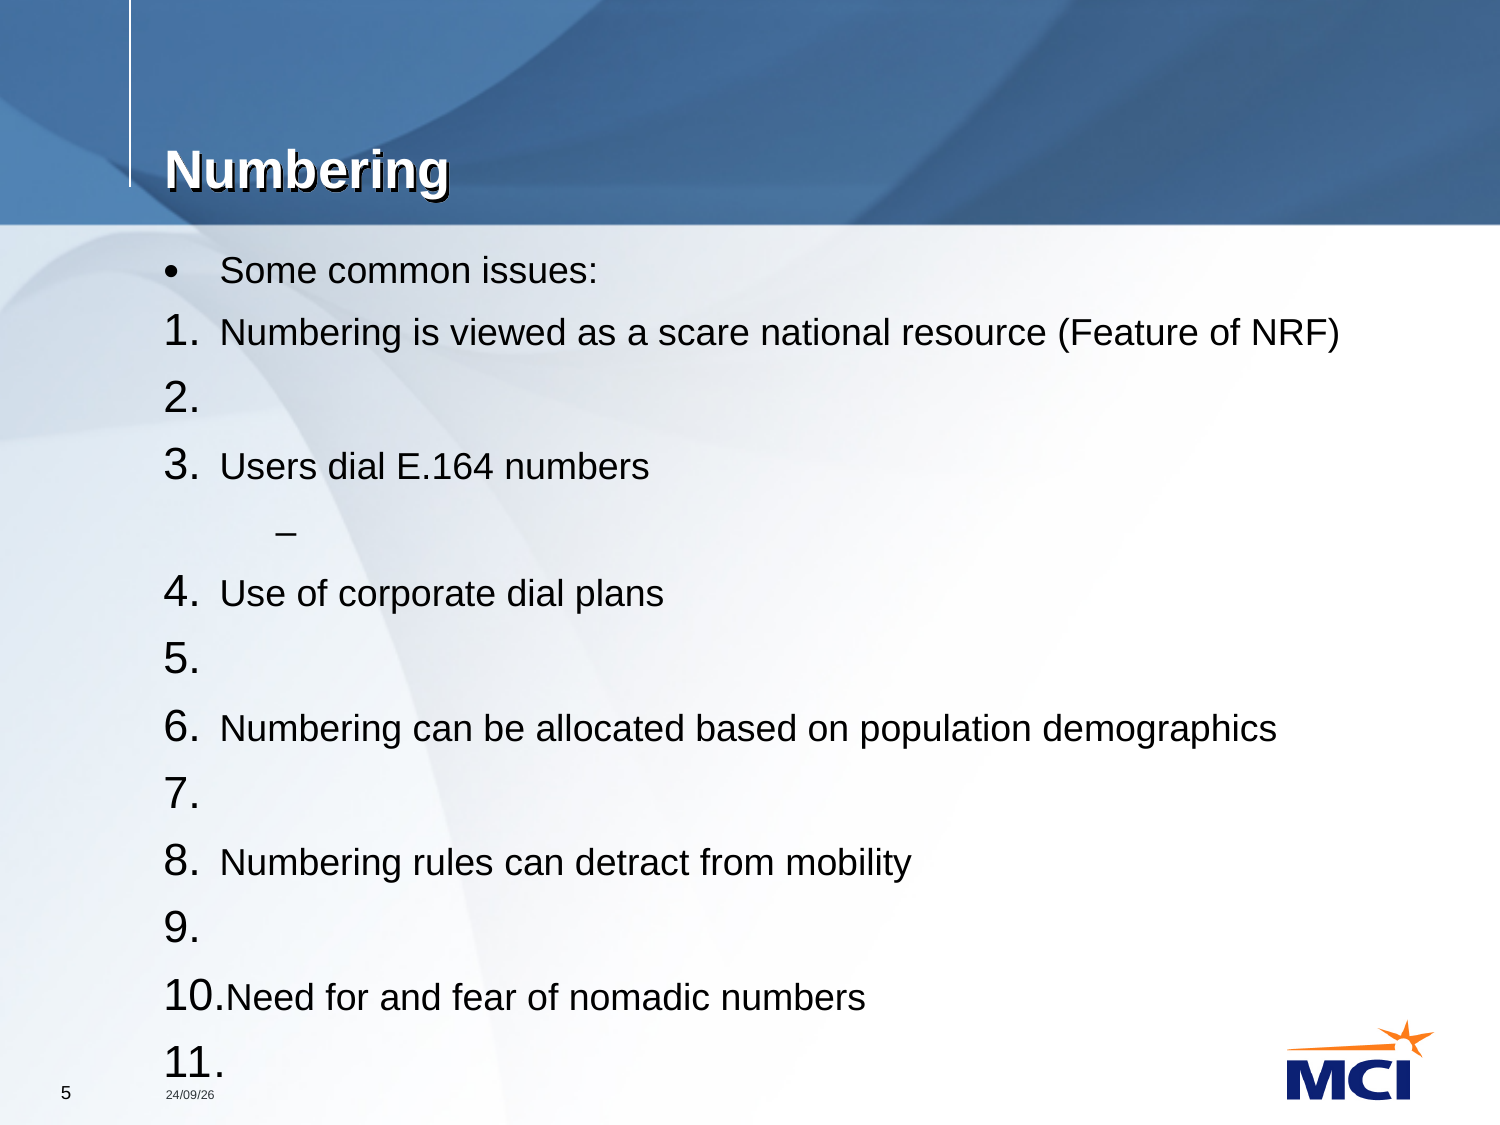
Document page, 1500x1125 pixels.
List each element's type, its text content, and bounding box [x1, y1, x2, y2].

list Some common issues: Numbering is viewed as a scare national resource (Feature of NRF) Users dial E.164 numbers Use of corporate dial plans Numbering can be allocated based on population demographics Numbering rules can detract from mobility Need for and fear of nomadic numbers [163, 253, 1422, 1125]
title Numbering [164, 56, 1425, 201]
picture [0, 0, 1500, 1125]
